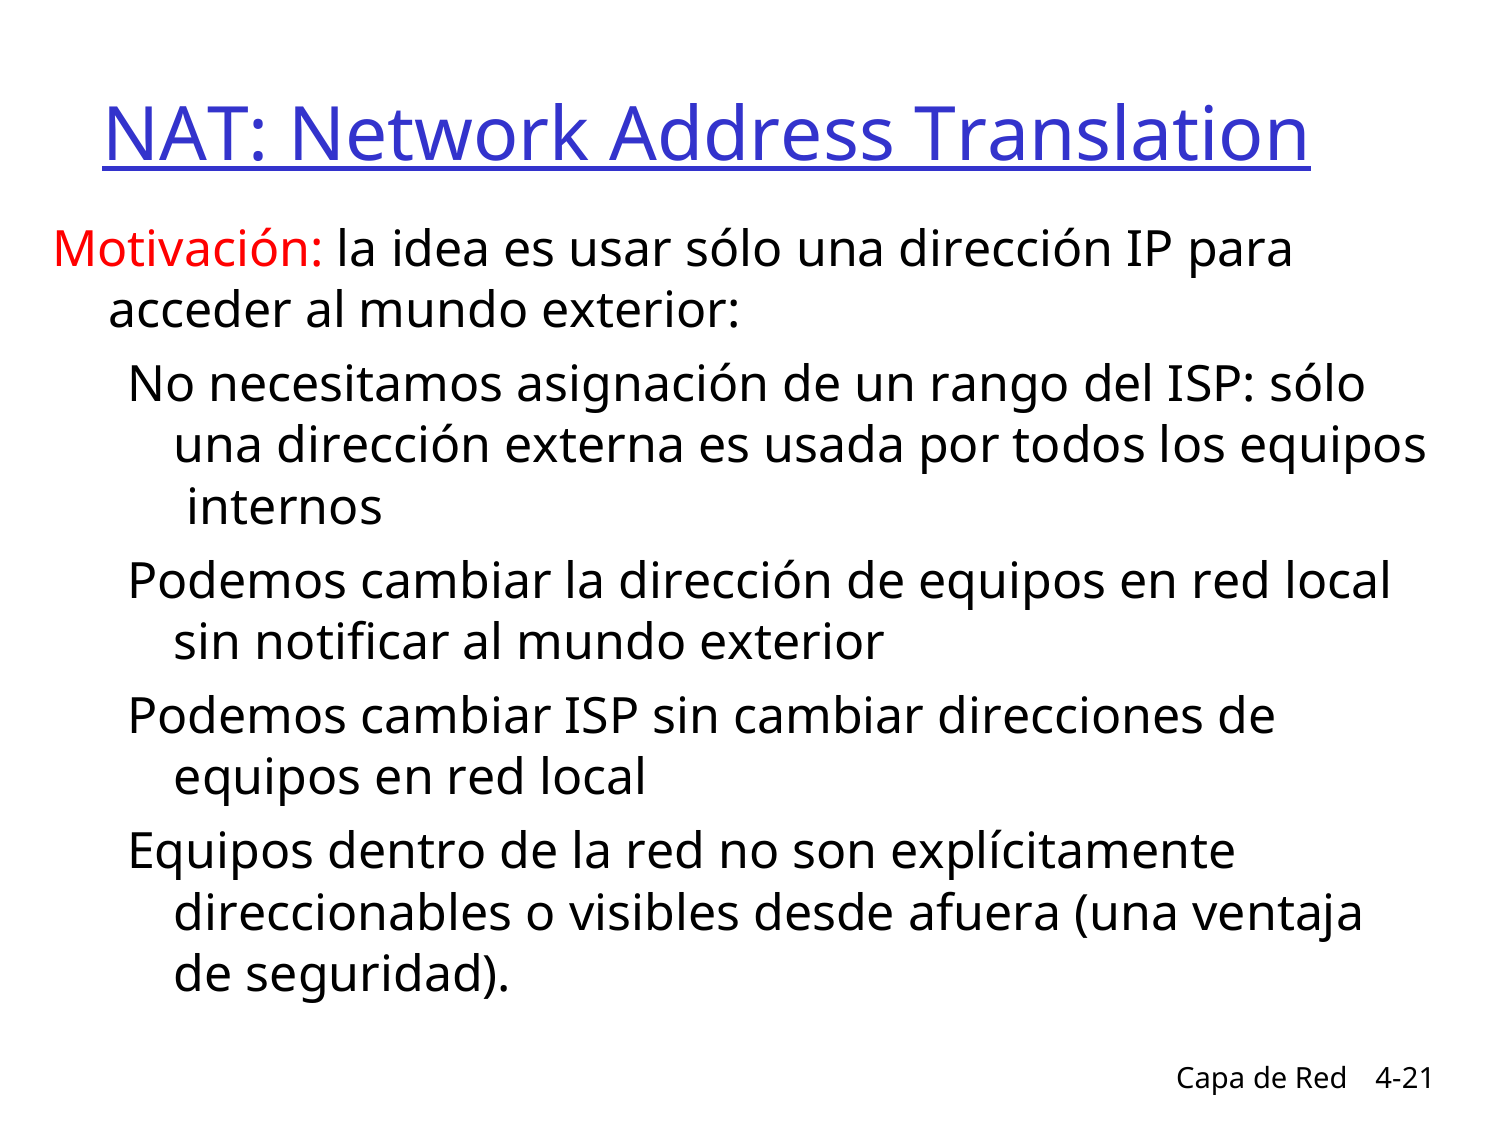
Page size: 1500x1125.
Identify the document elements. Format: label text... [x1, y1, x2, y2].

list Motivación: la idea es usar sólo una dirección IP para acceder al mundo exterior: No necesitamos asignación de un rango del ISP: sólo una dirección externa es usada por todos los equipos internos Podemos cambiar la dirección de equipos en red local sin notificar al mundo exterior Podemos cambiar ISP sin cambiar direcciones de equipos en red local Equipos dentro de la red no son explícitamente direccionables o visibles desde afuera (una ventaja de seguridad). [37, 209, 1445, 1033]
title NAT: Network Address Translation [87, 37, 1395, 209]
